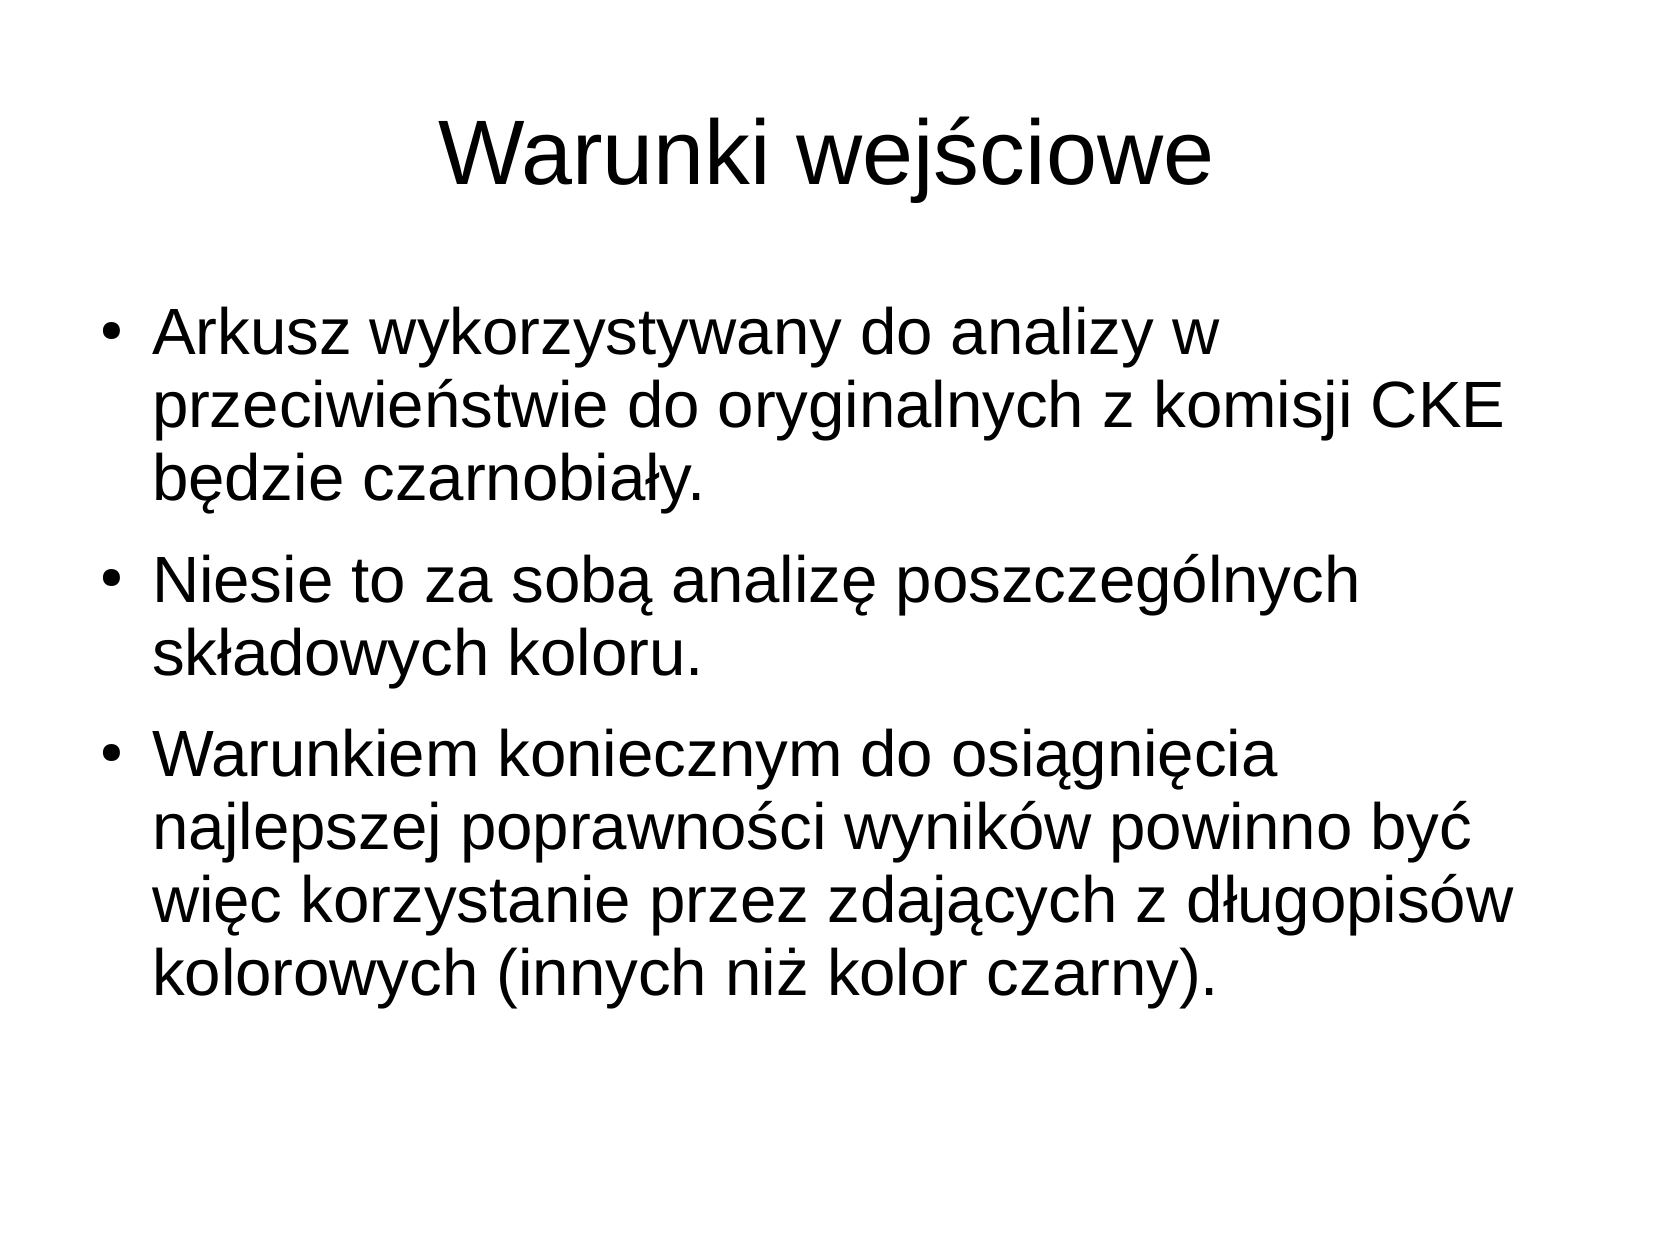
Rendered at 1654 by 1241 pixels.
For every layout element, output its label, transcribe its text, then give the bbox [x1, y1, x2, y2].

title Warunki wejściowe [82, 49, 1571, 257]
list Arkusz wykorzystywany do analizy w przeciwieństwie do oryginalnych z komisji CKE będzie czarnobiały. Niesie to za sobą analizę poszczególnych składowych koloru. Warunkiem koniecznym do osiągnięcia najlepszej poprawności wyników powinno być więc korzystanie przez zdających z długopisów kolorowych (innych niż kolor czarny). [82, 296, 1571, 1016]
